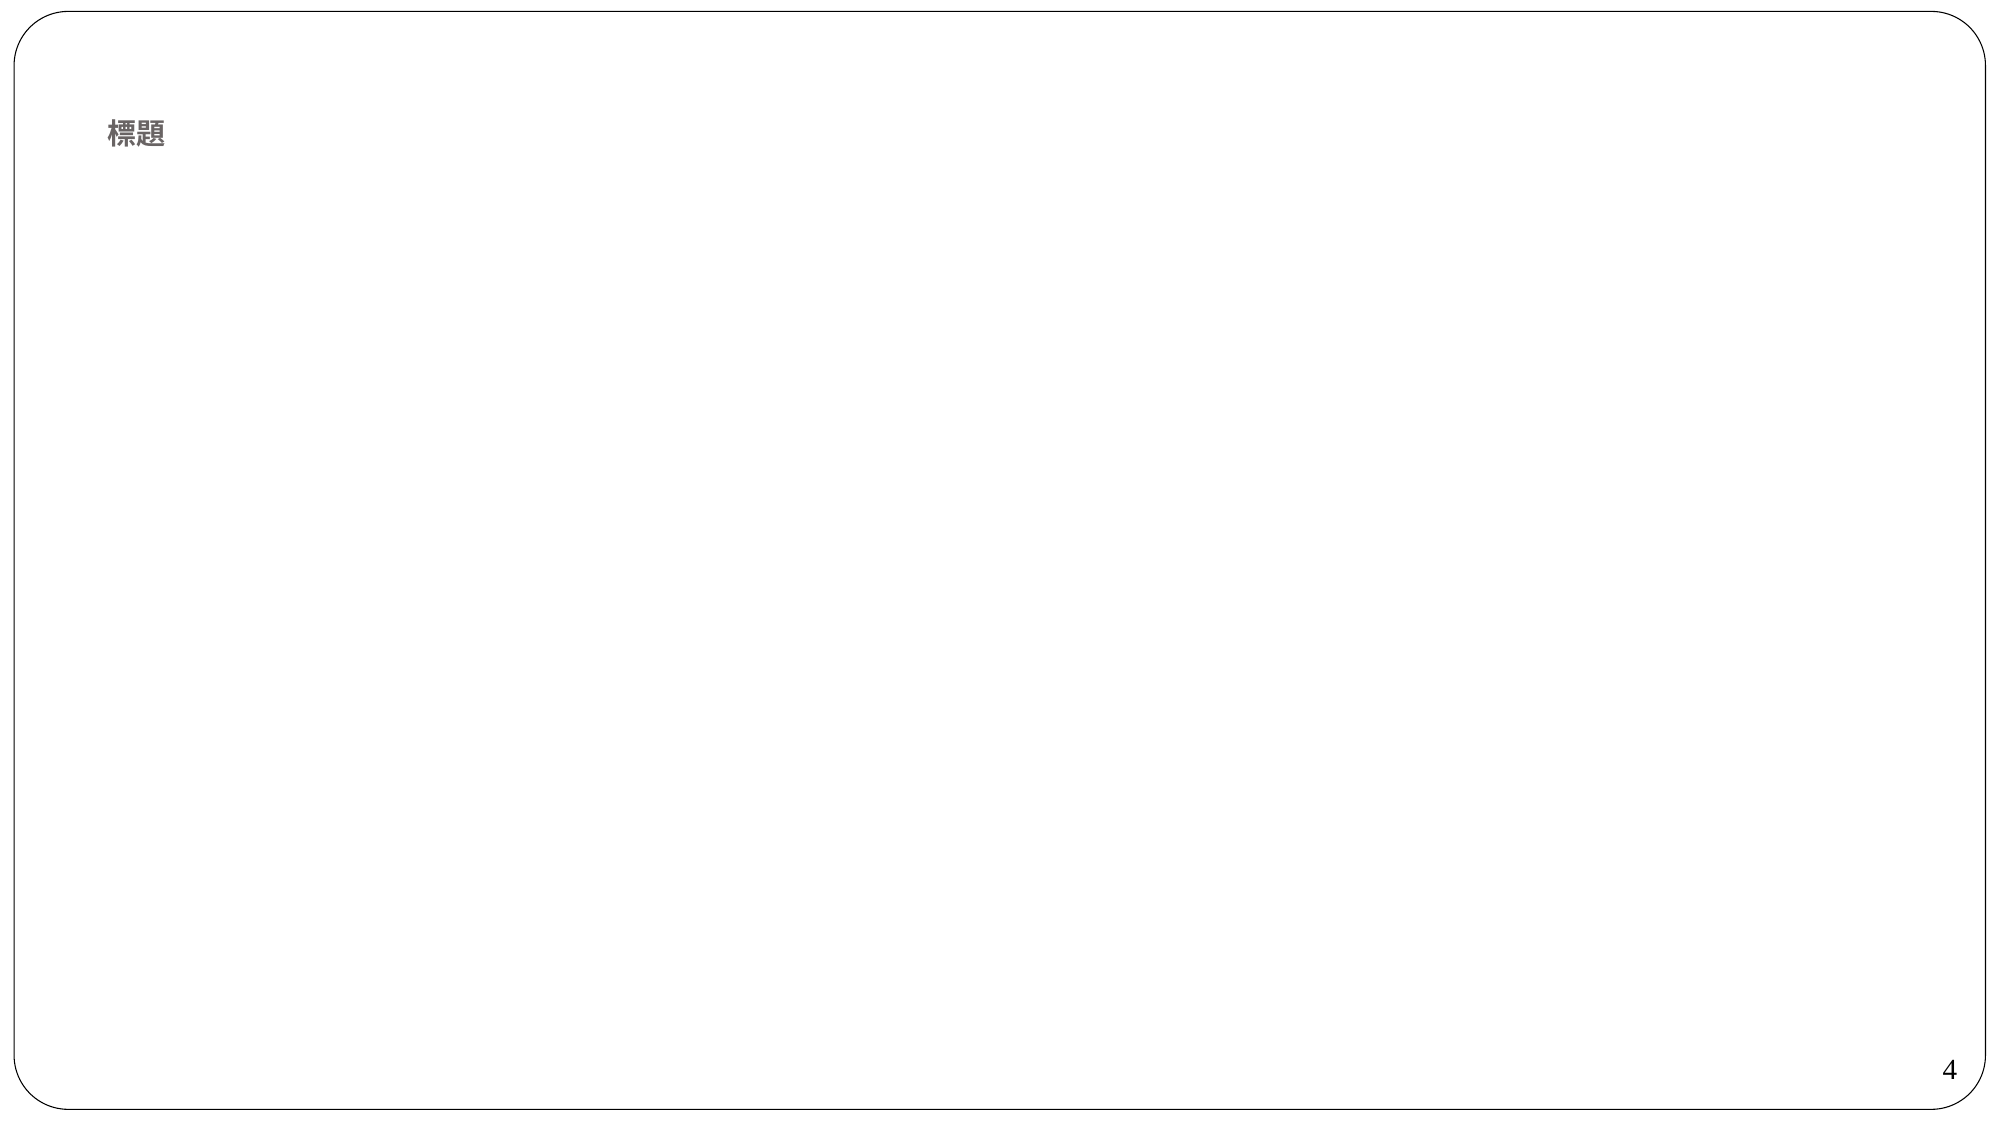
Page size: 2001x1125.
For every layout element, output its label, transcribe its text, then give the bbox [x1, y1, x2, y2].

title 標題 [92, 56, 1351, 166]
text_box <編號> [1899, 1010, 2000, 1125]
